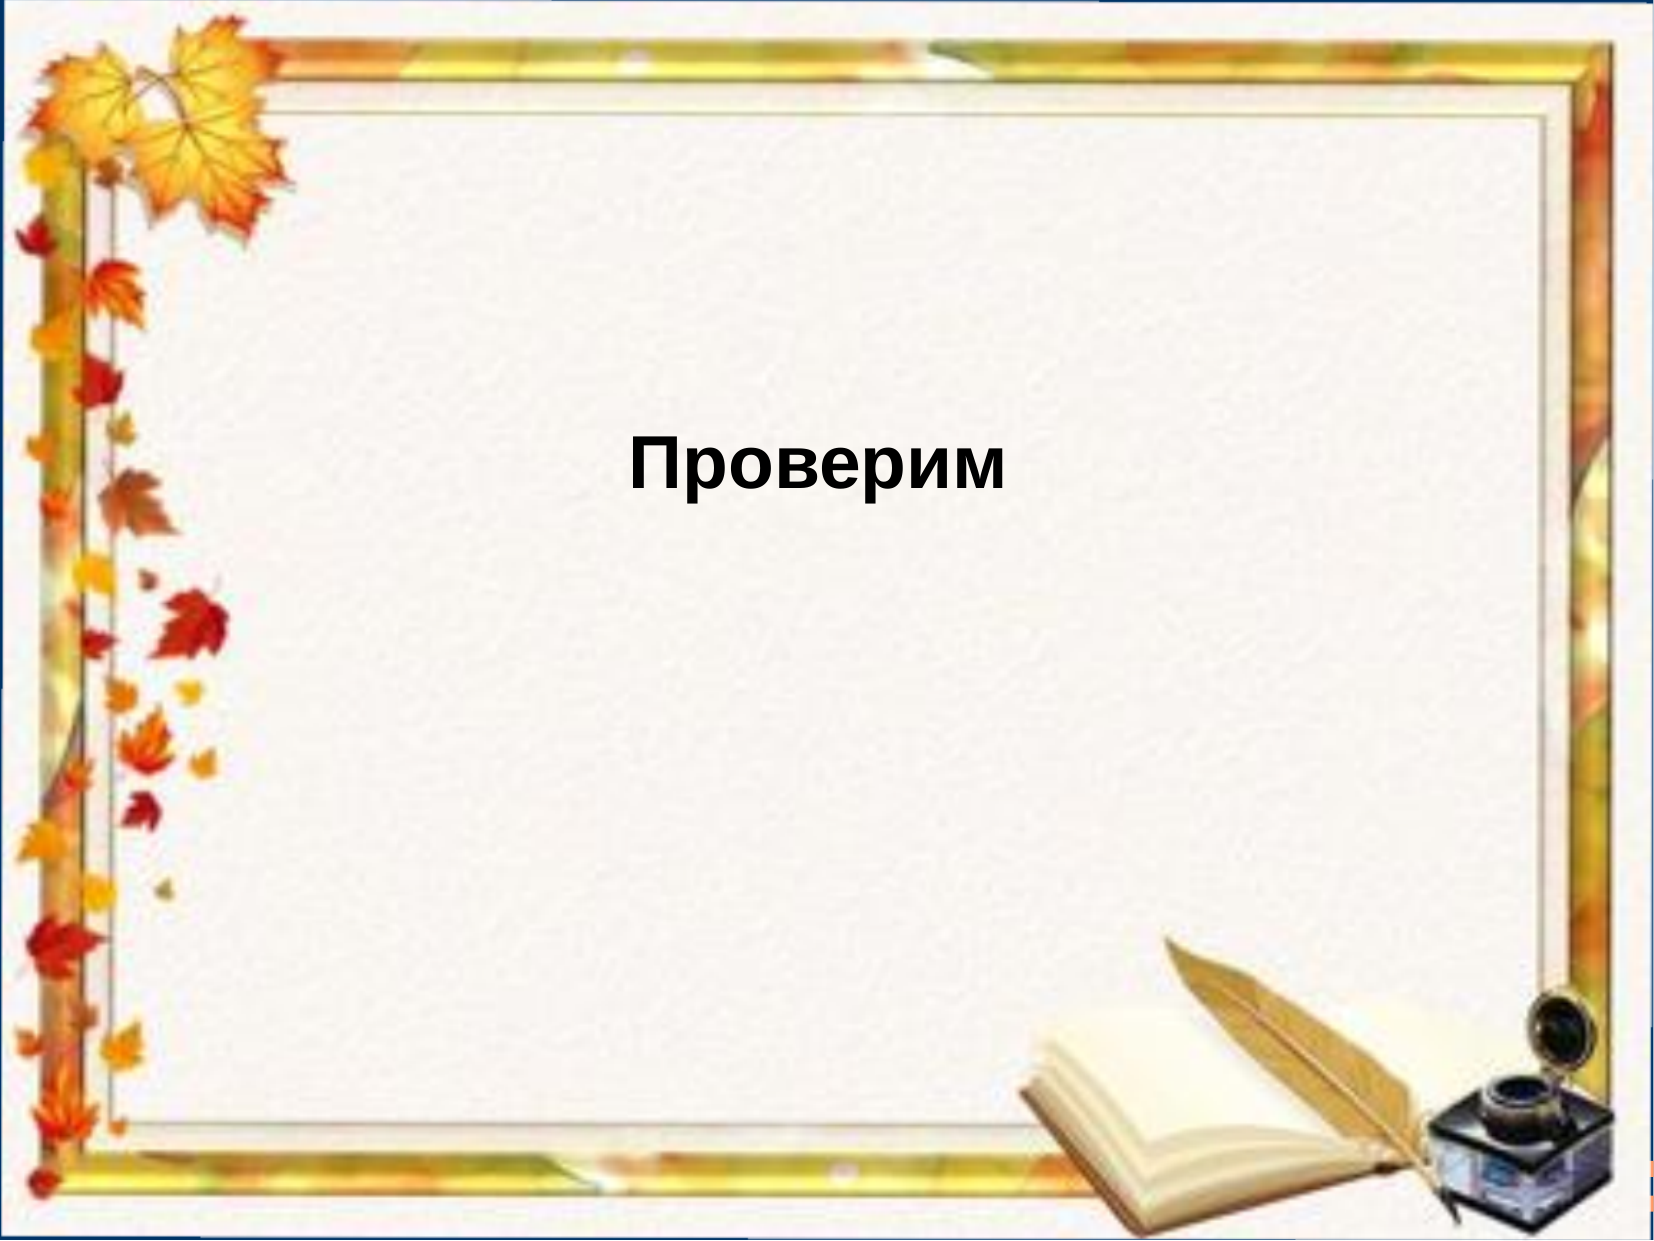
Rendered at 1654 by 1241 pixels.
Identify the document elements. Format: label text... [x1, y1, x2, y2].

text_box Проверим [614, 413, 1119, 558]
picture [0, 0, 1654, 1241]
